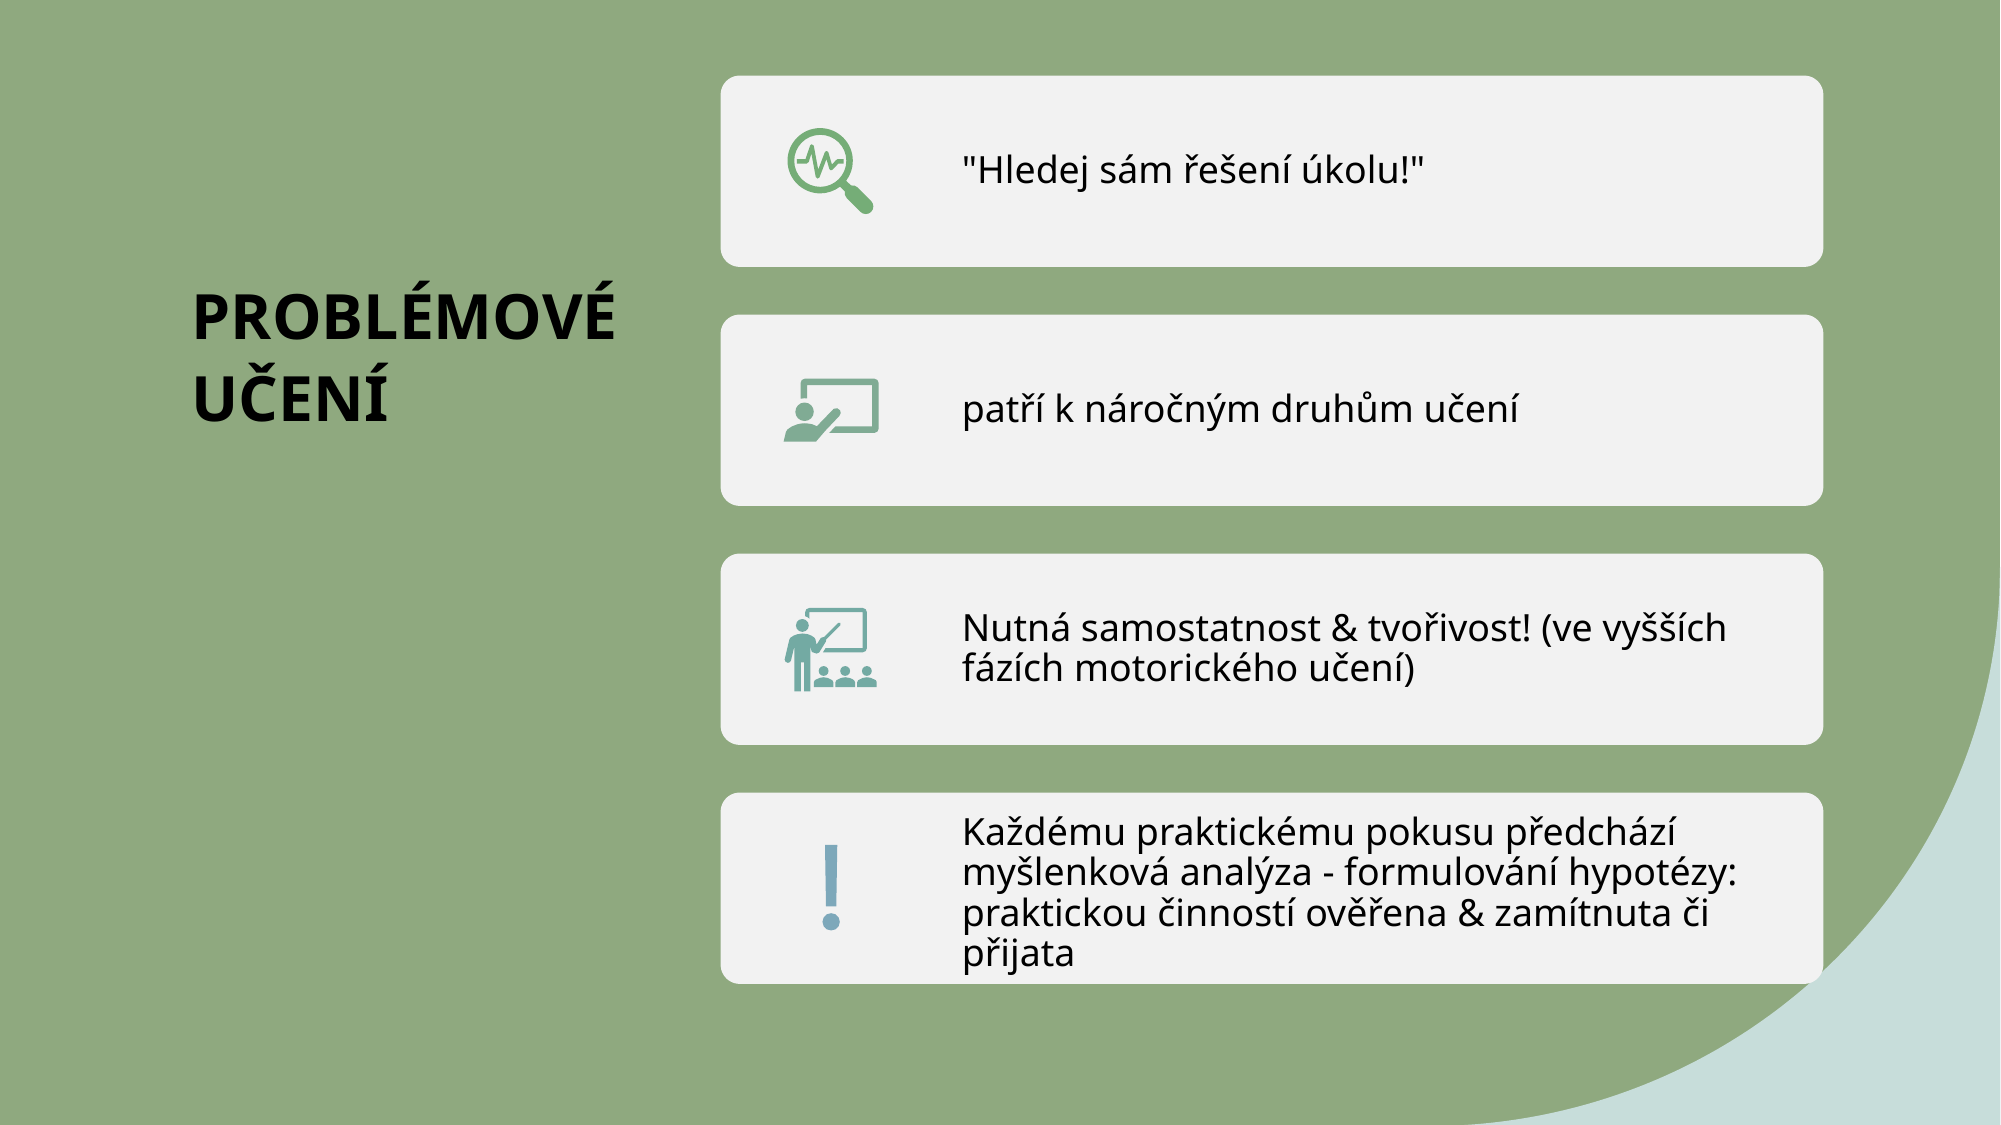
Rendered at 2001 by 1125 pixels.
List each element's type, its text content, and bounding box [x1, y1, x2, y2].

text_box Každému praktickému pokusu předchází myšlenková analýza - formulování hypotézy: praktickou činností ověřena & zamítnuta či přijata [941, 792, 1824, 984]
text_box patří k náročným druhům učení [941, 314, 1824, 506]
text_box "Hledej sám řešení úkolu!" [941, 75, 1824, 267]
text_box Nutná samostatnost & tvořivost! (ve vyšších fázích motorického učení) [941, 553, 1824, 745]
text_box [0, 0, 2000, 1125]
title PROBLÉMOVÉ UČENÍ [176, 262, 670, 846]
